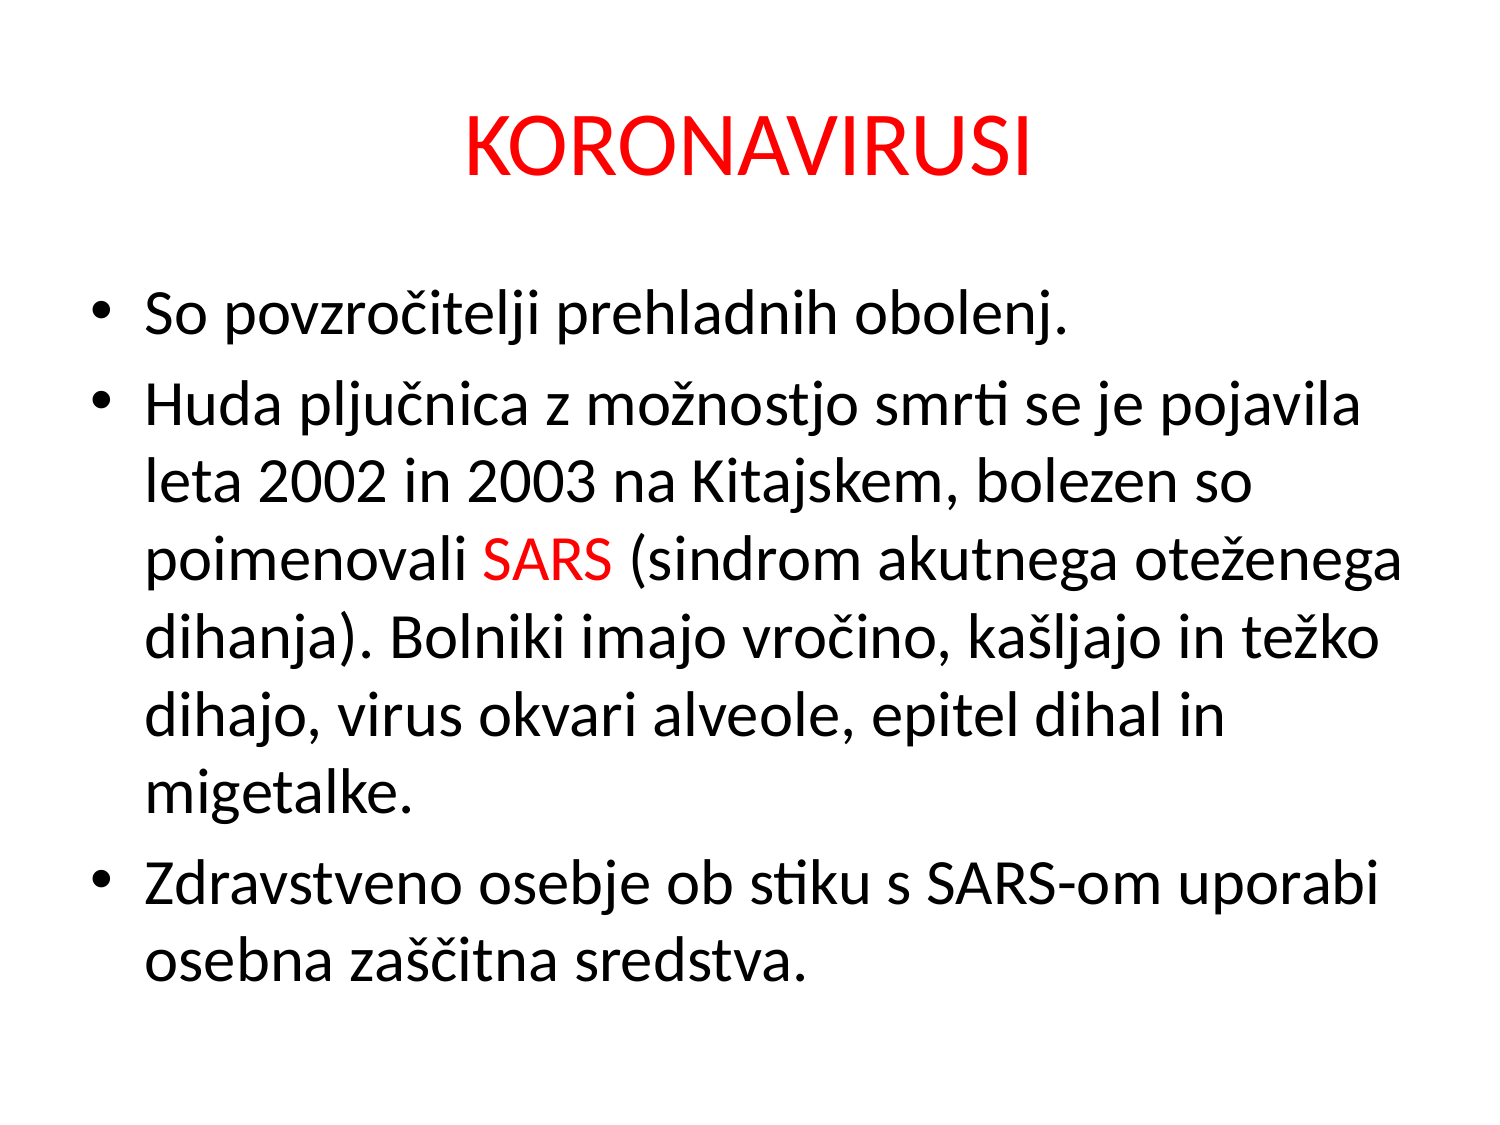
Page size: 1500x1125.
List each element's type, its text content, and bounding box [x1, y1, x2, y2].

title KORONAVIRUSI [75, 45, 1425, 233]
list So povzročitelji prehladnih obolenj. Huda pljučnica z možnostjo smrti se je pojavila leta 2002 in 2003 na Kitajskem, bolezen so poimenovali SARS (sindrom akutnega oteženega dihanja). Bolniki imajo vročino, kašljajo in težko dihajo, virus okvari alveole, epitel dihal in migetalke. Zdravstveno osebje ob stiku s SARS-om uporabi osebna zaščitna sredstva. [75, 262, 1425, 1005]
